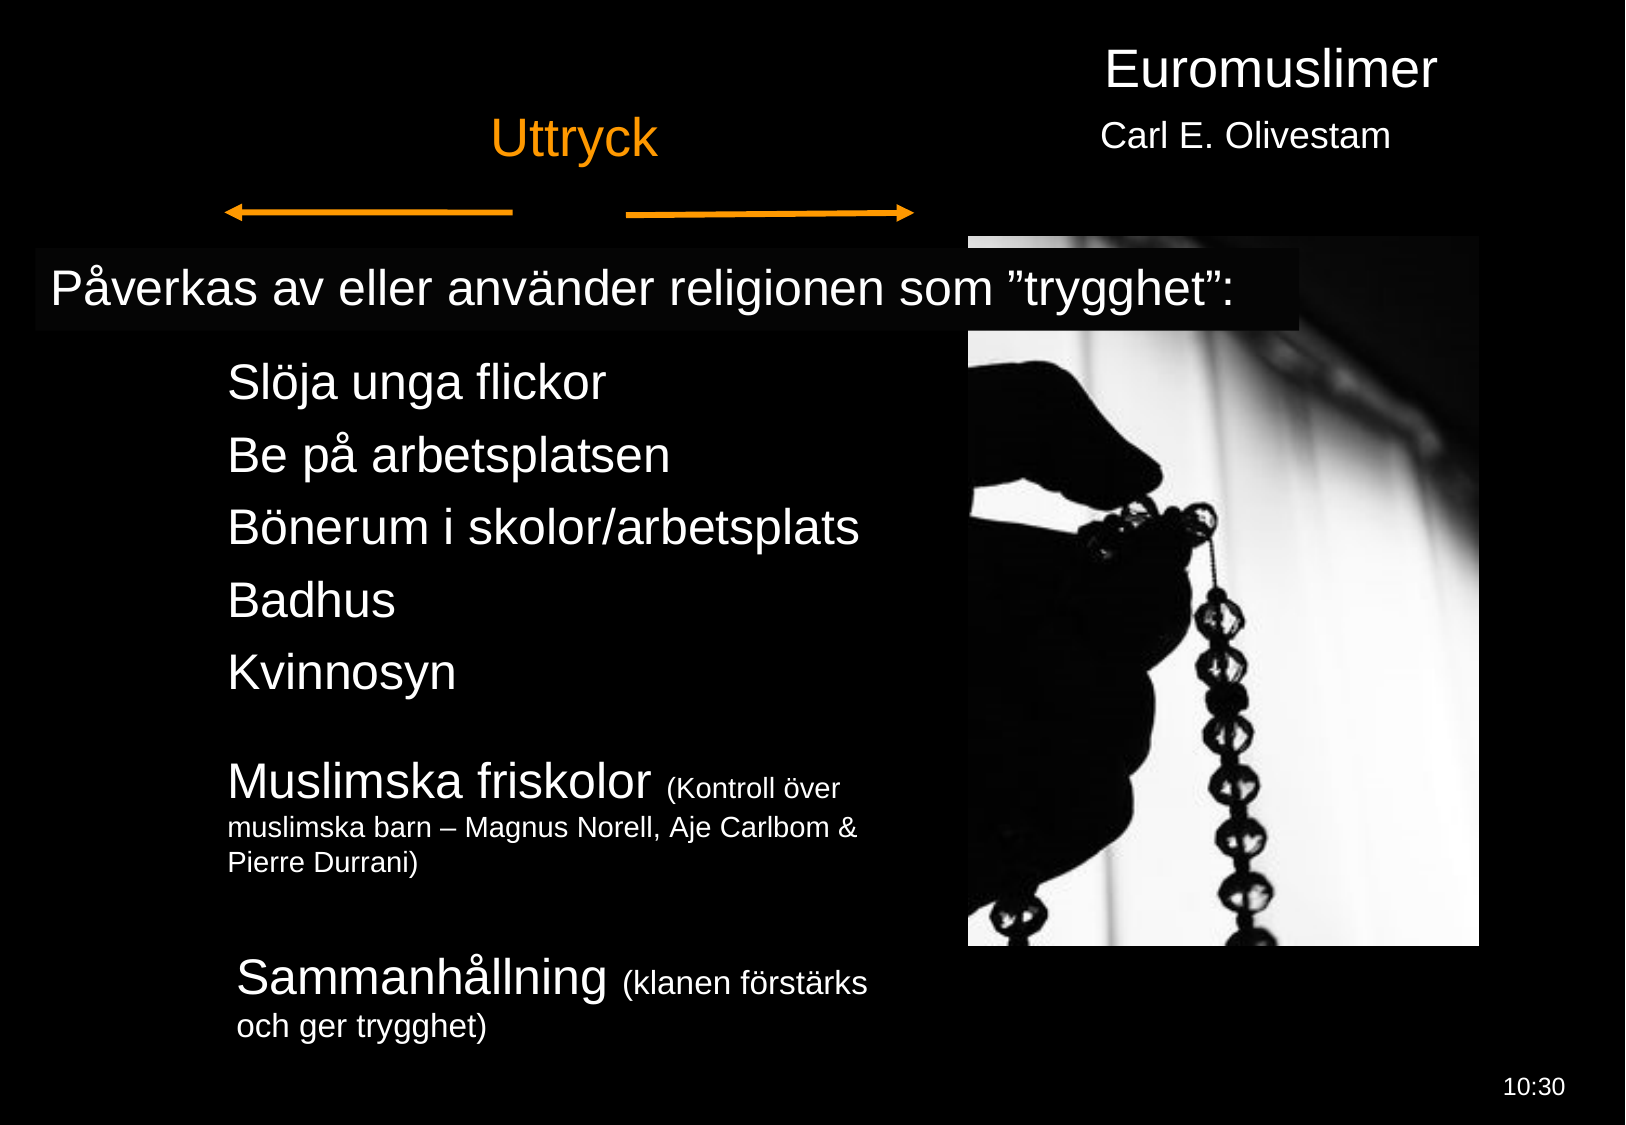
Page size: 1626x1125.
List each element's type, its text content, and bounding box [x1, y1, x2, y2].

text_box Slöja unga flickor Be på arbetsplatsen Bönerum i skolor/arbetsplats Badhus Kvinnosyn [212, 342, 934, 674]
text_box Euromuslimer Carl E. Olivestam [1074, 26, 1512, 213]
text_box Uttryck [460, 94, 697, 175]
picture [968, 236, 1479, 946]
text_box Påverkas av eller använder religionen som ”trygghet”: [35, 248, 1300, 331]
text_box Sammanhållning (klanen förstärks och ger trygghet) [221, 936, 907, 1057]
text_box 10:30 [1488, 1062, 1583, 1108]
text_box Muslimska friskolor (Kontroll över muslimska barn – Magnus Norell, Aje Carlbom & Pierre Durrani) [212, 741, 934, 886]
